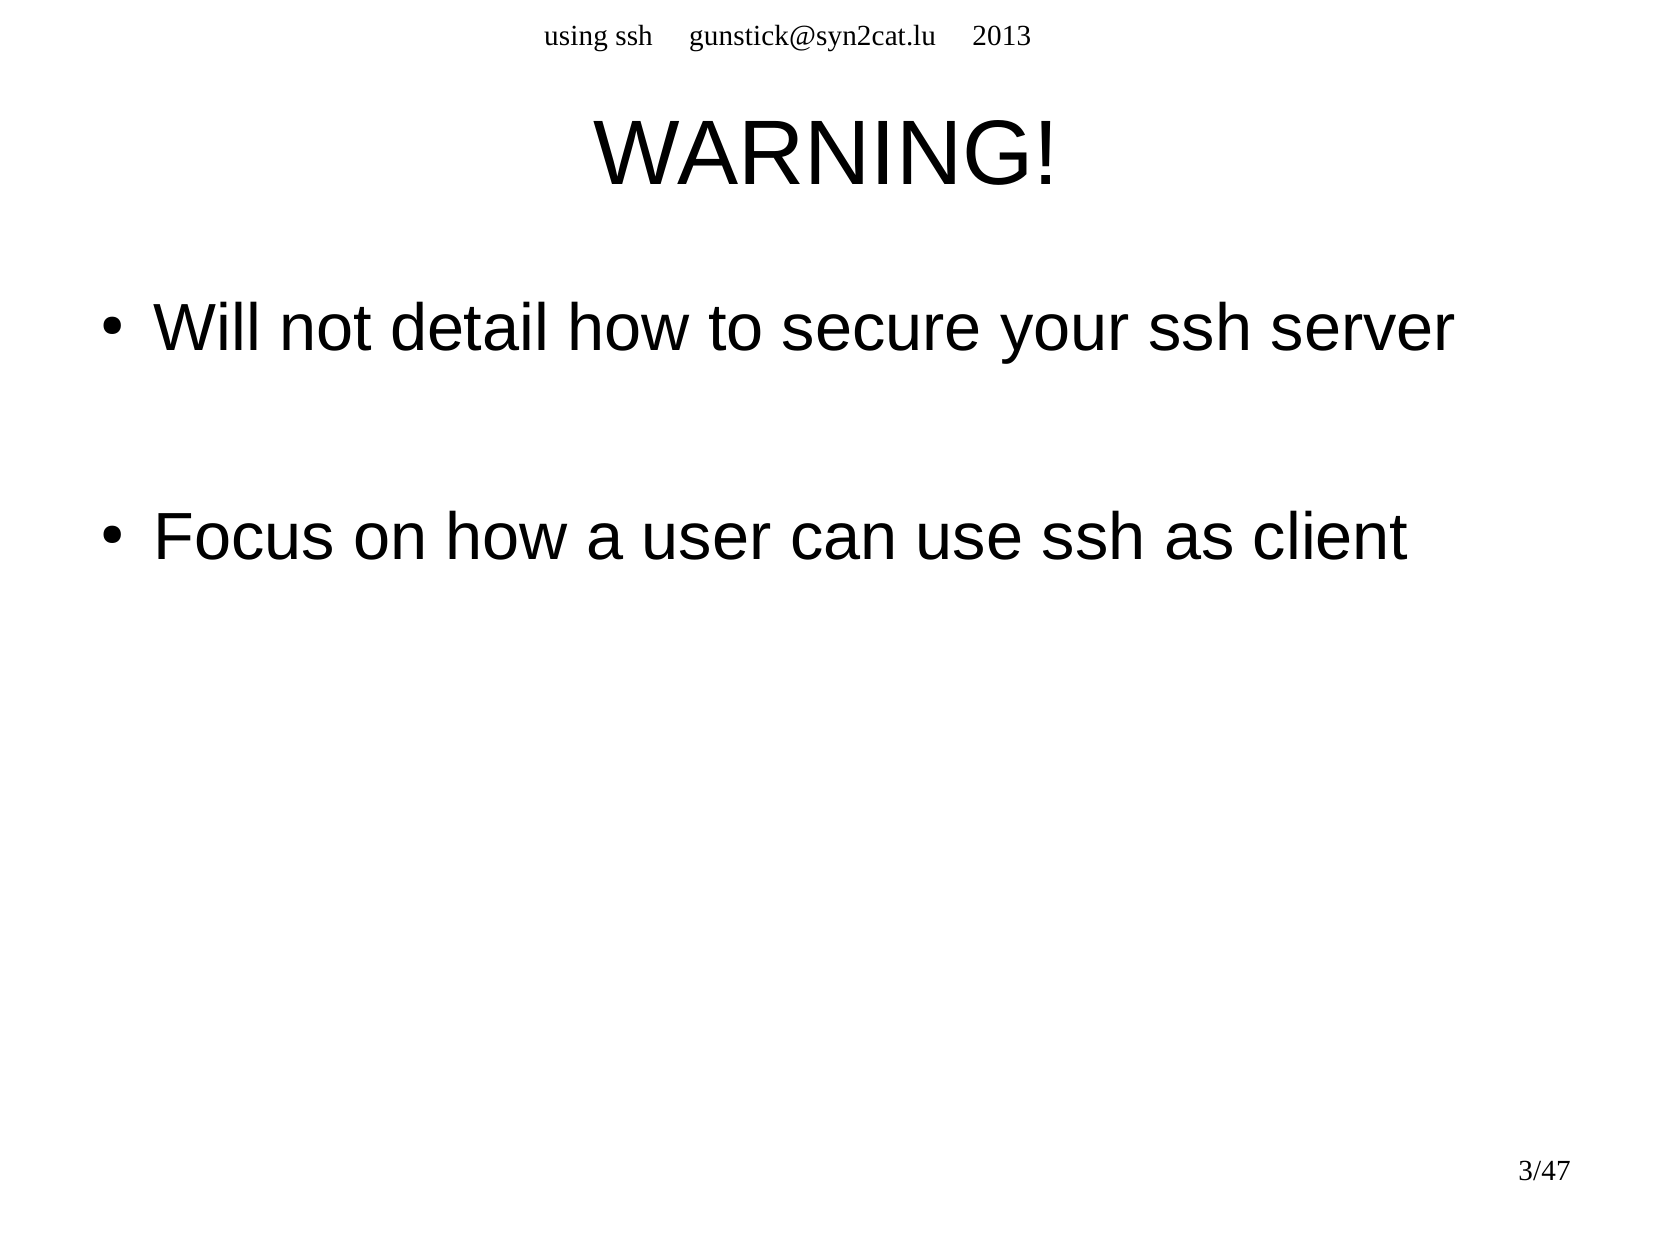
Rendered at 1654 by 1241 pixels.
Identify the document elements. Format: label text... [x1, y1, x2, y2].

list Will not detail how to secure your ssh server Focus on how a user can use ssh as client [82, 290, 1538, 1010]
title WARNING! [82, 49, 1571, 257]
